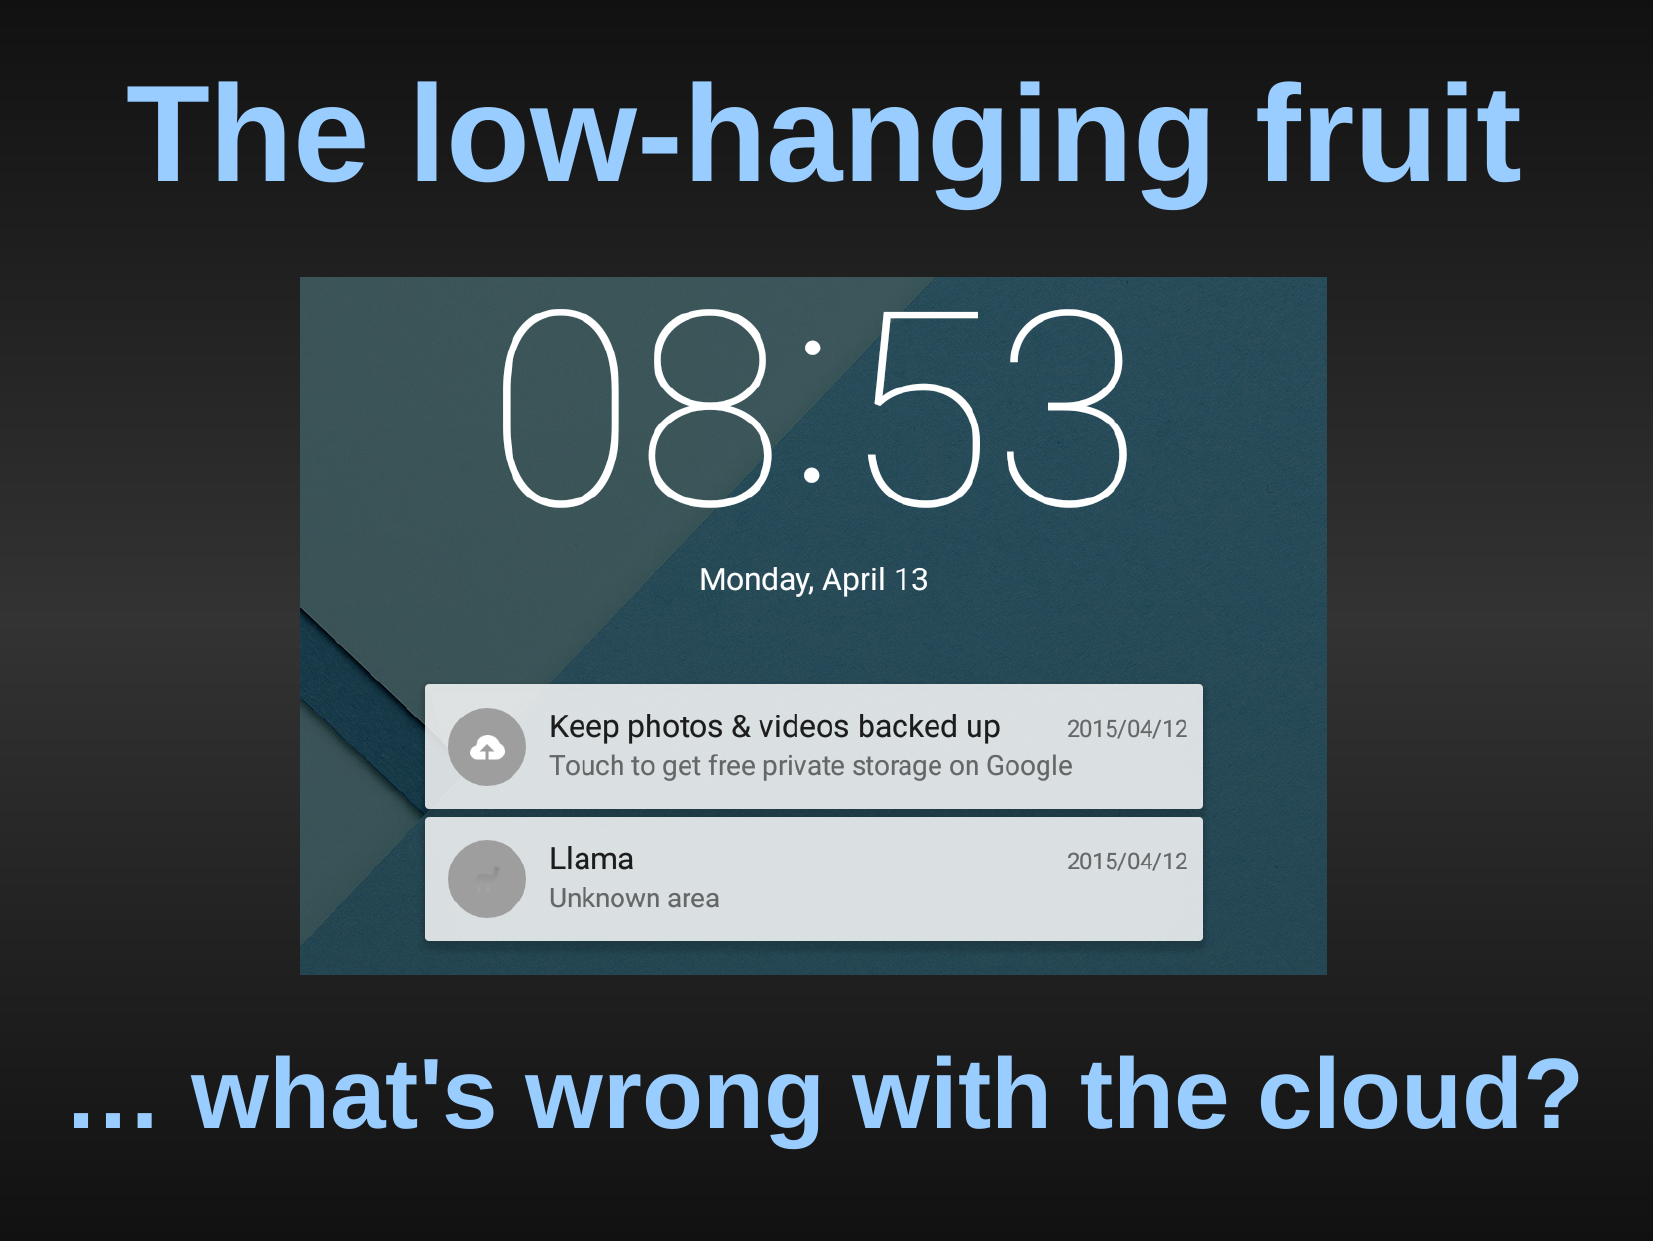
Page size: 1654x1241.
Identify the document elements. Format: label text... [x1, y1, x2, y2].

list [147, 325, 1506, 990]
picture [300, 277, 1327, 976]
title The low-hanging fruit [0, 30, 1651, 238]
title … what's wrong with the cloud? [0, 990, 1651, 1198]
